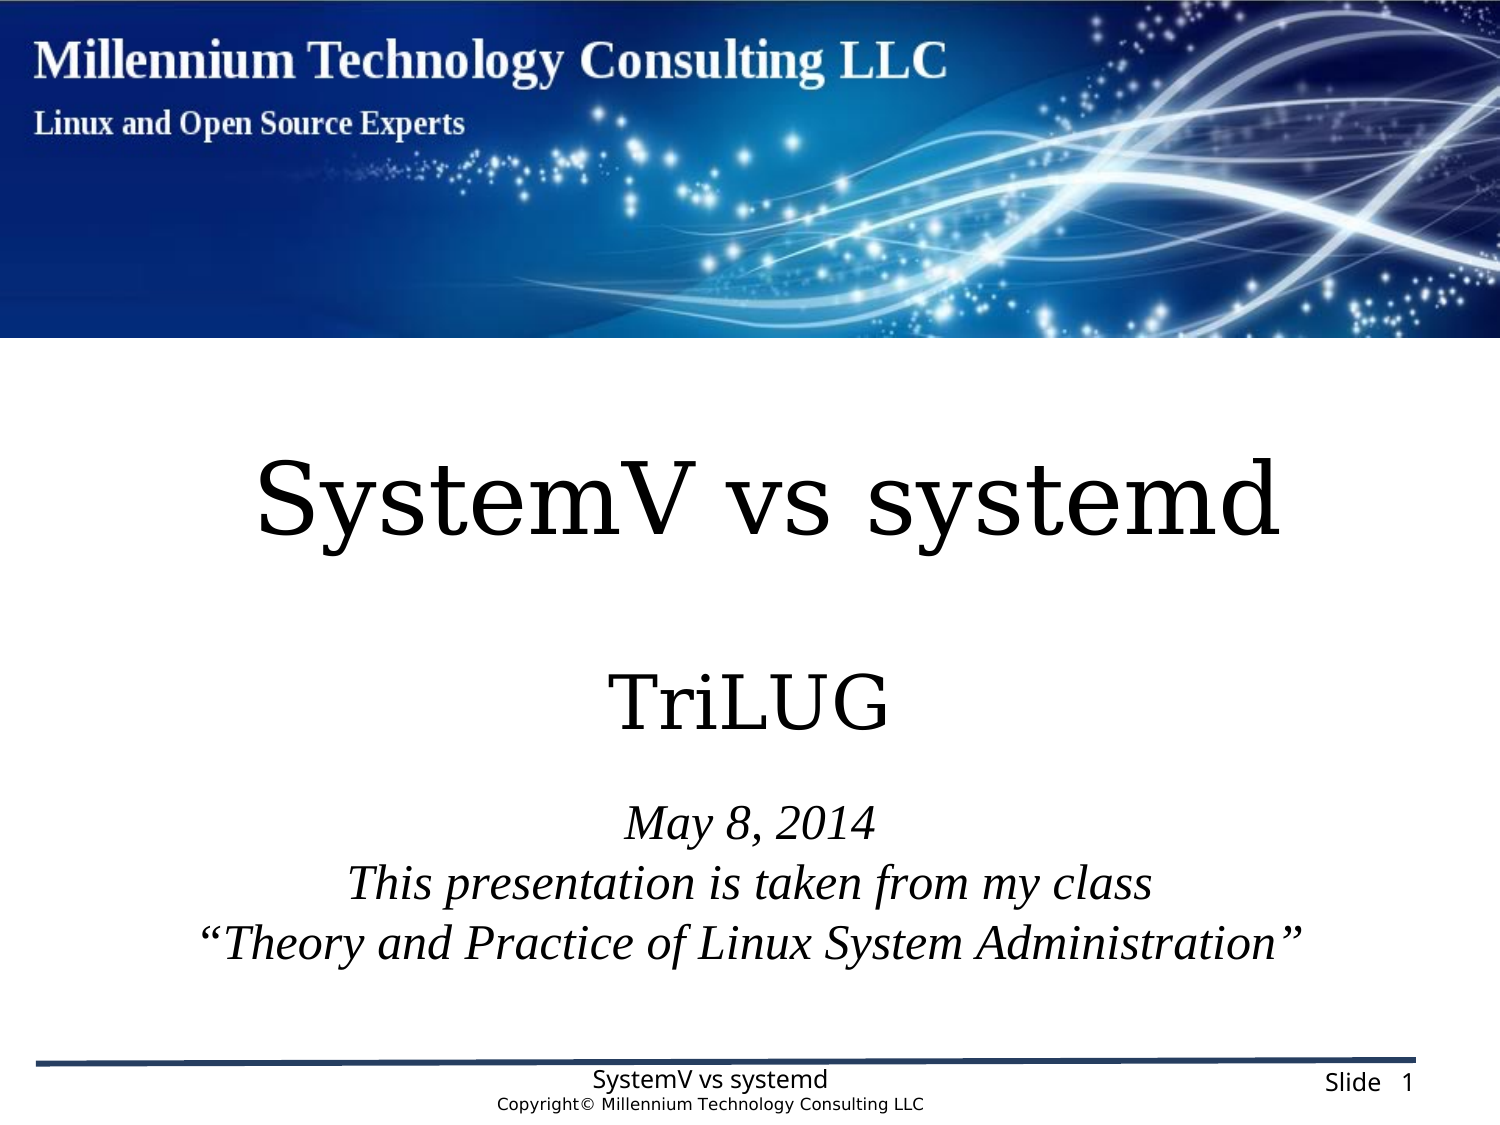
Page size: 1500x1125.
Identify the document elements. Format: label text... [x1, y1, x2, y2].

picture [0, 0, 1500, 338]
title SystemV vs systemd TriLUG May 8, 2014 This presentation is taken from my class “Theory and Practice of Linux System Administration” [37, 353, 1463, 1051]
